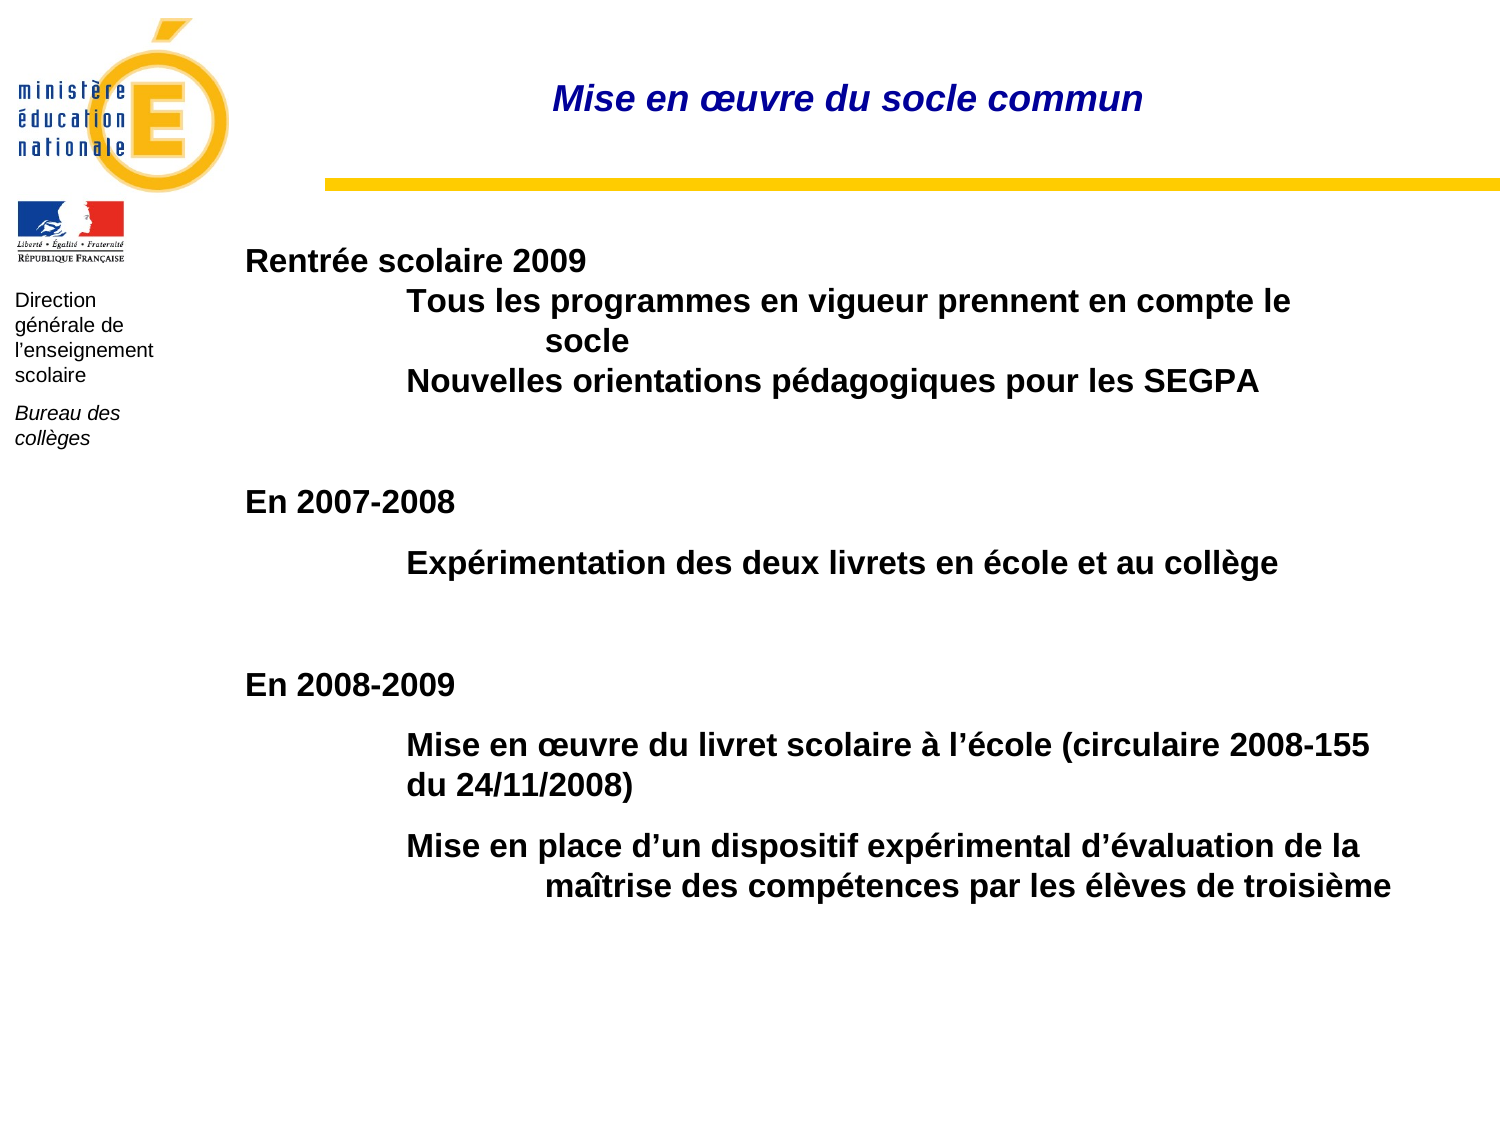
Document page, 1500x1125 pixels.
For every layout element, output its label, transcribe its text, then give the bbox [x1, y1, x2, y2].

text_box Rentrée scolaire 2009 Tous les programmes en vigueur prennent en compte le socle Nouvelles orientations pédagogiques pour les SEGPA En 2007-2008 Expérimentation des deux livrets en école et au collège En 2008-2009 Mise en œuvre du livret scolaire à l’école (circulaire 2008-155 du 24/11/2008) Mise en place d’un dispositif expérimental d’évaluation de la maîtrise des compétences par les élèves de troisième [230, 231, 1412, 952]
text_box Direction générale de l’enseignement scolaire Bureau des collèges [0, 278, 172, 458]
picture [17, 18, 229, 263]
text_box Mise en œuvre du socle commun [537, 66, 1160, 127]
